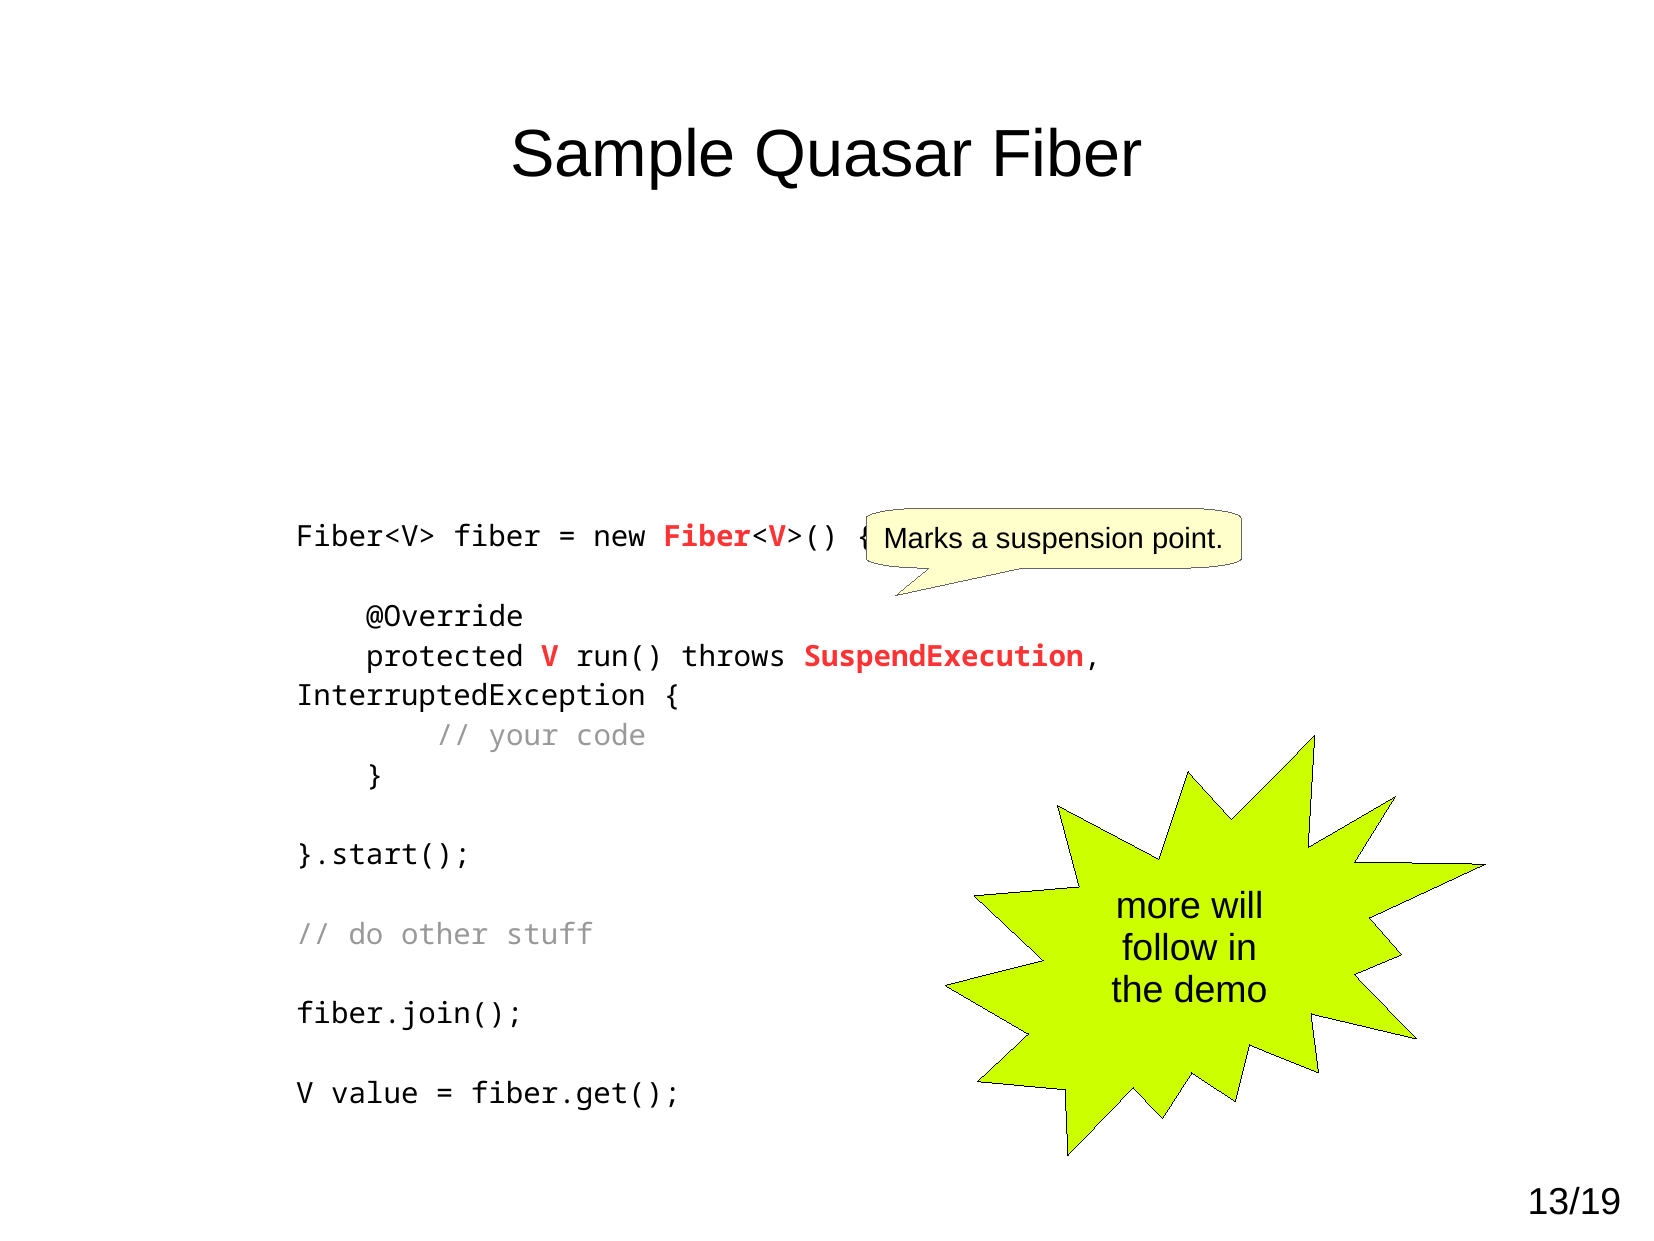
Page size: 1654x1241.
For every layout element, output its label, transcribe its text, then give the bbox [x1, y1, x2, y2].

text_box Marks a suspension point. [866, 508, 1242, 596]
title Sample Quasar Fiber [82, 49, 1571, 257]
text_box more will follow in the demo [945, 735, 1486, 1156]
text_box Fiber<V> fiber = new Fiber<V>() { @Override protected V run() throws SuspendExecution, InterruptedException { // your code } }.start(); // do other stuff fiber.join(); V value = fiber.get(); [281, 508, 1362, 937]
